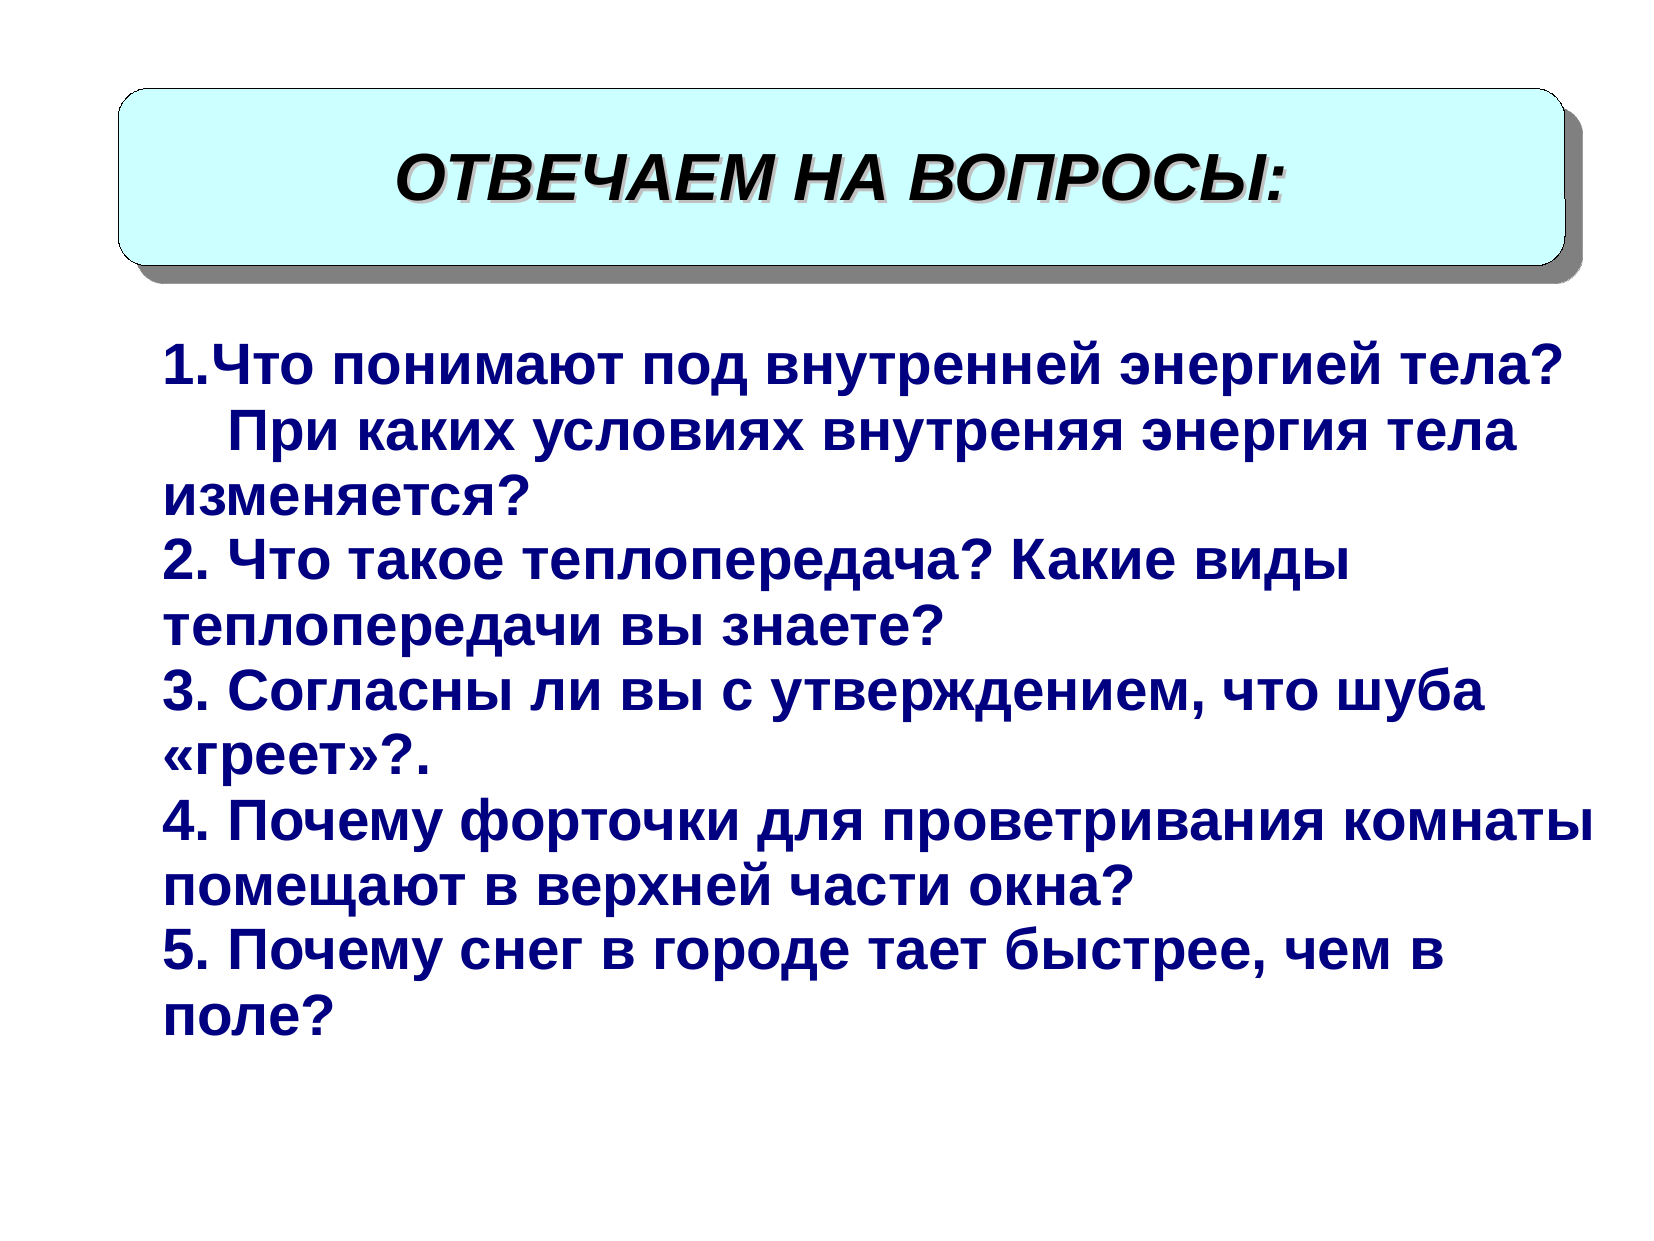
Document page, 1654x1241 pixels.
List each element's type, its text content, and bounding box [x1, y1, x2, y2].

text_box ОТВЕЧАЕМ НА ВОПРОСЫ: [118, 88, 1566, 266]
text_box 1.Что понимают под внутренней энергией тела? При каких условиях внутреняя энергия тела изменяется? 2. Что такое теплопередача? Какие виды теплопередачи вы знаете? 3. Согласны ли вы с утверждением, что шуба «греет»?. 4. Почему форточки для проветривания комнаты помещают в верхней части окна? 5. Почему снег в городе тает быстрее, чем в поле? [147, 324, 1625, 1072]
